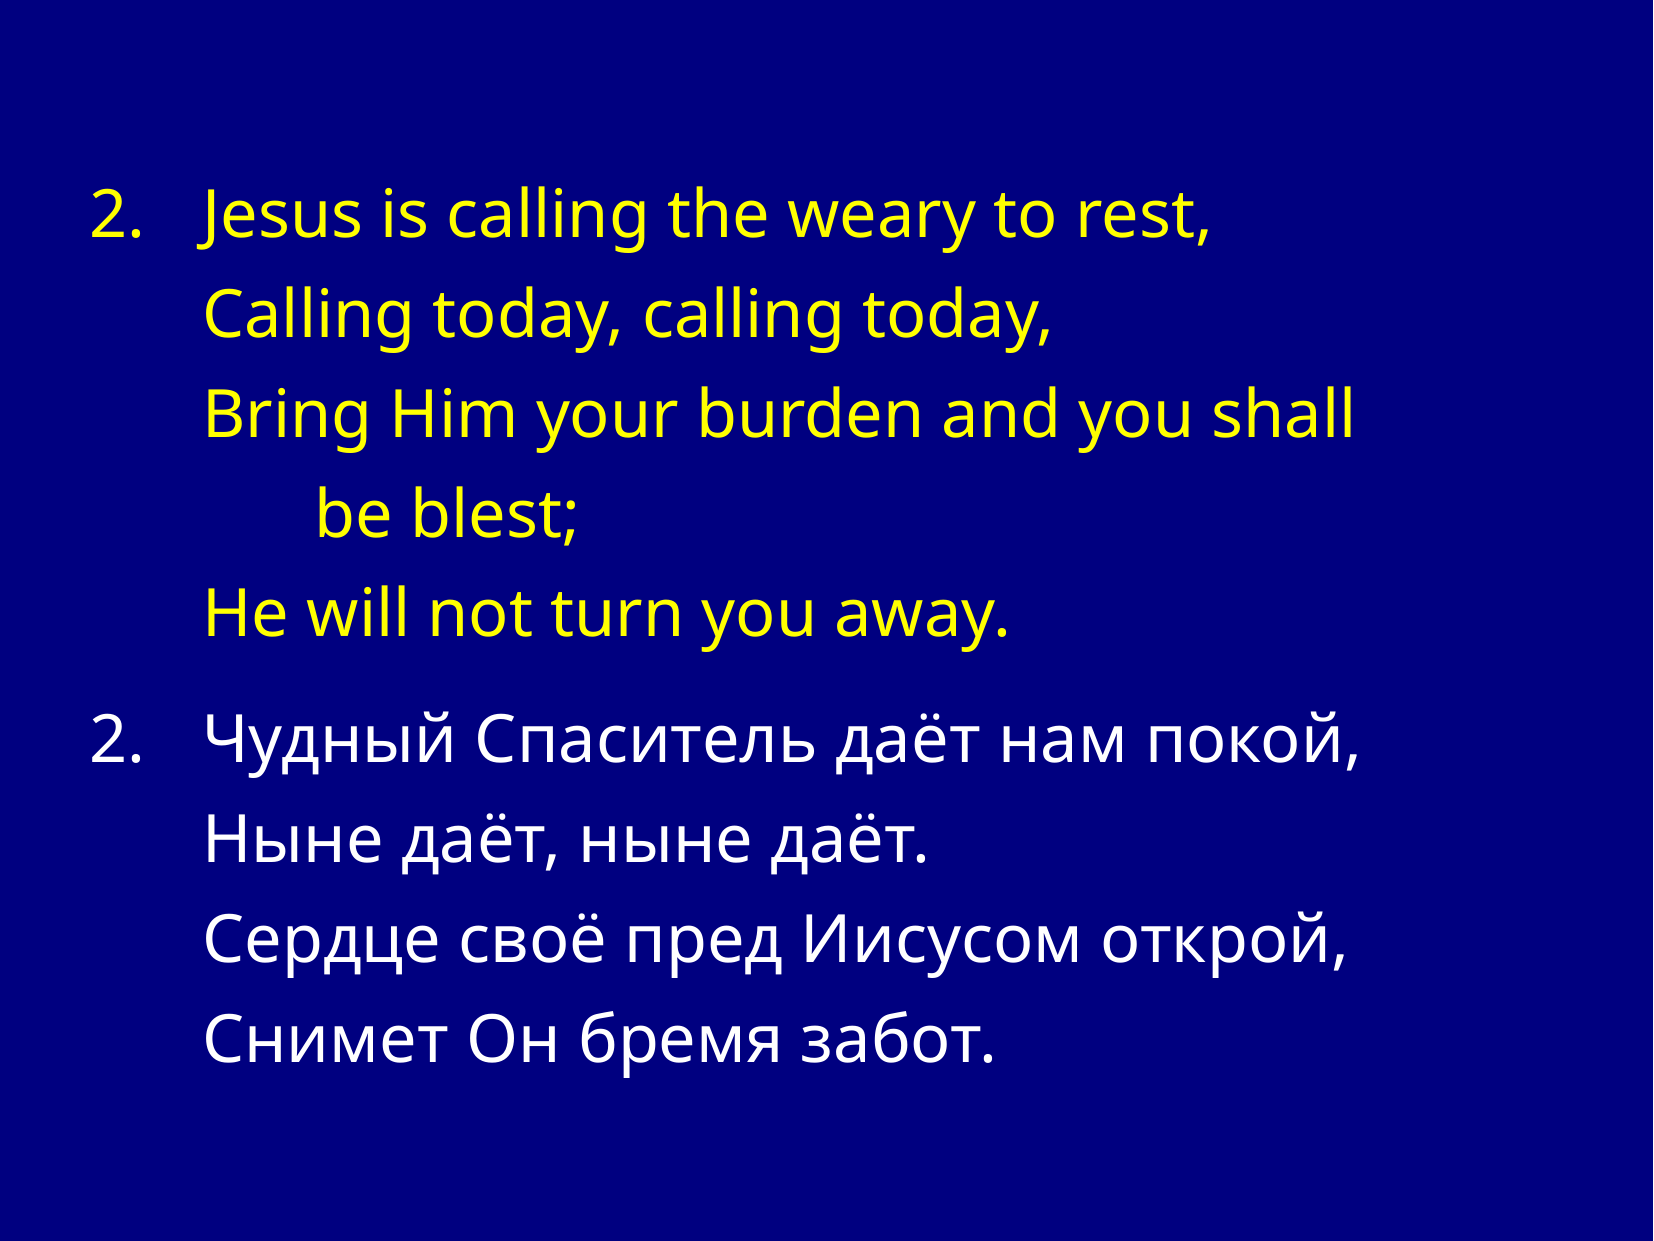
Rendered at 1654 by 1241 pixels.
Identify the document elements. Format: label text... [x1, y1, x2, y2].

text_box 2. Jesus is calling the weary to rest, Calling today, calling today, Bring Him your burden and you shall be blest; He will not turn you away. [75, 150, 1576, 675]
text_box 2. Чудный Спаситель даёт нам покой, Ныне даёт, ныне даёт. Сердце своё пред Иисусом открой, Снимет Он бремя забот. [75, 675, 1576, 1163]
